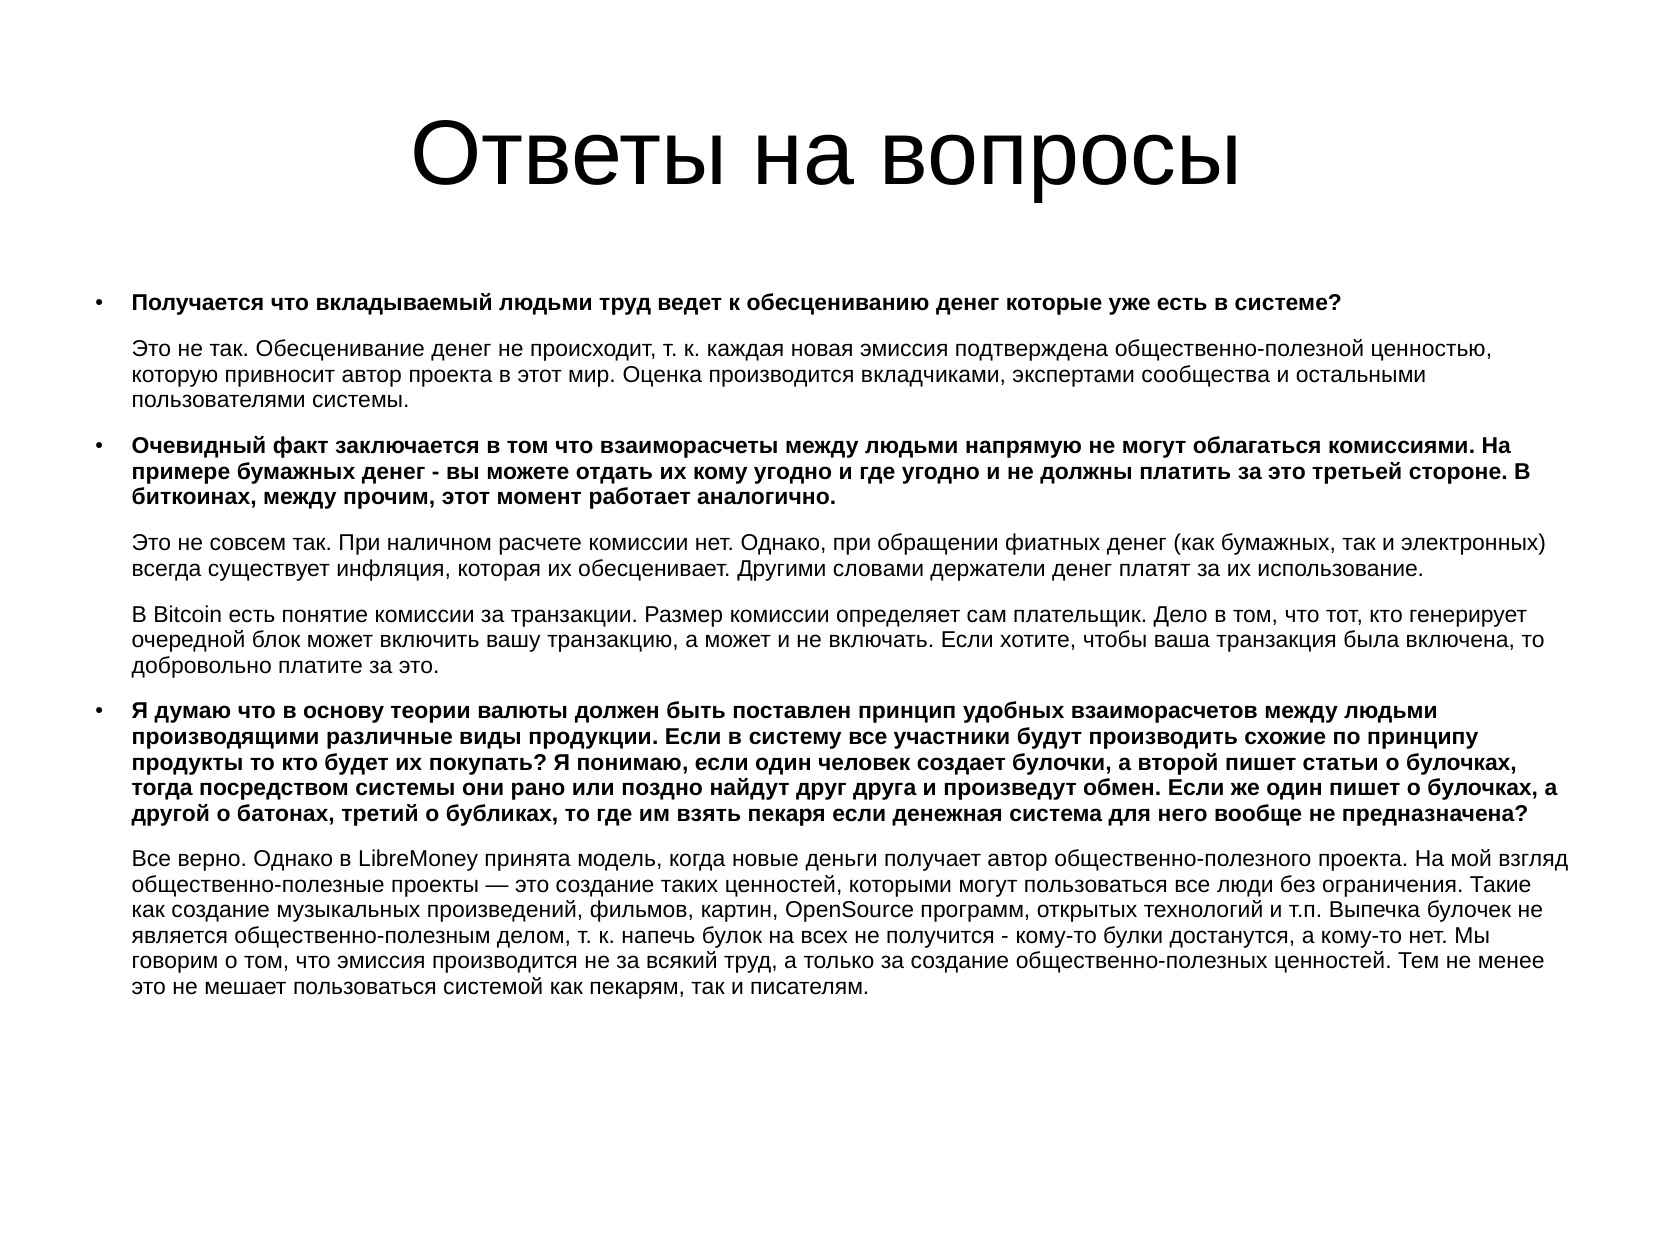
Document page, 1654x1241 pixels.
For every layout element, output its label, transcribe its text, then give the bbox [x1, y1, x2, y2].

list Получается что вкладываемый людьми труд ведет к обесцениванию денег которые уже есть в системе? Это не так. Обесценивание денег не происходит, т. к. каждая новая эмиссия подтверждена общественно-полезной ценностью, которую привносит автор проекта в этот мир. Оценка производится вкладчиками, экспертами сообщества и остальными пользователями системы. Очевидный факт заключается в том что взаиморасчеты между людьми напрямую не могут облагаться комиссиями. На примере бумажных денег - вы можете отдать их кому угодно и где угодно и не должны платить за это третьей стороне. В биткоинах, между прочим, этот момент работает аналогично. Это не совсем так. При наличном расчете комиссии нет. Однако, при обращении фиатных денег (как бумажных, так и электронных) всегда существует инфляция, которая их обесценивает. Другими словами держатели денег платят за их использование. В Bitcoin есть понятие комиссии за транзакции. Размер комиссии определяет сам плательщик. Дело в том, что тот, кто генерирует очередной блок может включить вашу транзакцию, а может и не включать. Если хотите, чтобы ваша транзакция была включена, то добровольно платите за это. Я думаю что в основу теории валюты должен быть поставлен принцип удобных взаиморасчетов между людьми производящими различные виды продукции. Если в систему все участники будут производить схожие по принципу продукты то кто будет их покупать? Я понимаю, если один человек создает булочки, а второй пишет статьи о булочках, тогда посредством системы они рано или поздно найдут друг друга и произведут обмен. Если же один пишет о булочках, а другой о батонах, третий о бубликах, то где им взять пекаря если денежная система для него вообще не предназначена? Все верно. Однако в LibreMoney принята модель, когда новые деньги получает автор общественно-полезного проекта. На мой взгляд общественно-полезные проекты — это создание таких ценностей, которыми могут пользоваться все люди без ограничения. Такие как создание музыкальных произведений, фильмов, картин, OpenSource программ, открытых технологий и т.п. Выпечка булочек не является общественно-полезным делом, т. к. напечь булок на всех не получится - кому-то булки достанутся, а кому-то нет. Мы говорим о том, что эмиссия производится не за всякий труд, а только за создание общественно-полезных ценностей. Тем не менее это не мешает пользоваться системой как пекарям, так и писателям. [82, 290, 1571, 1010]
title Ответы на вопросы [82, 49, 1571, 257]
